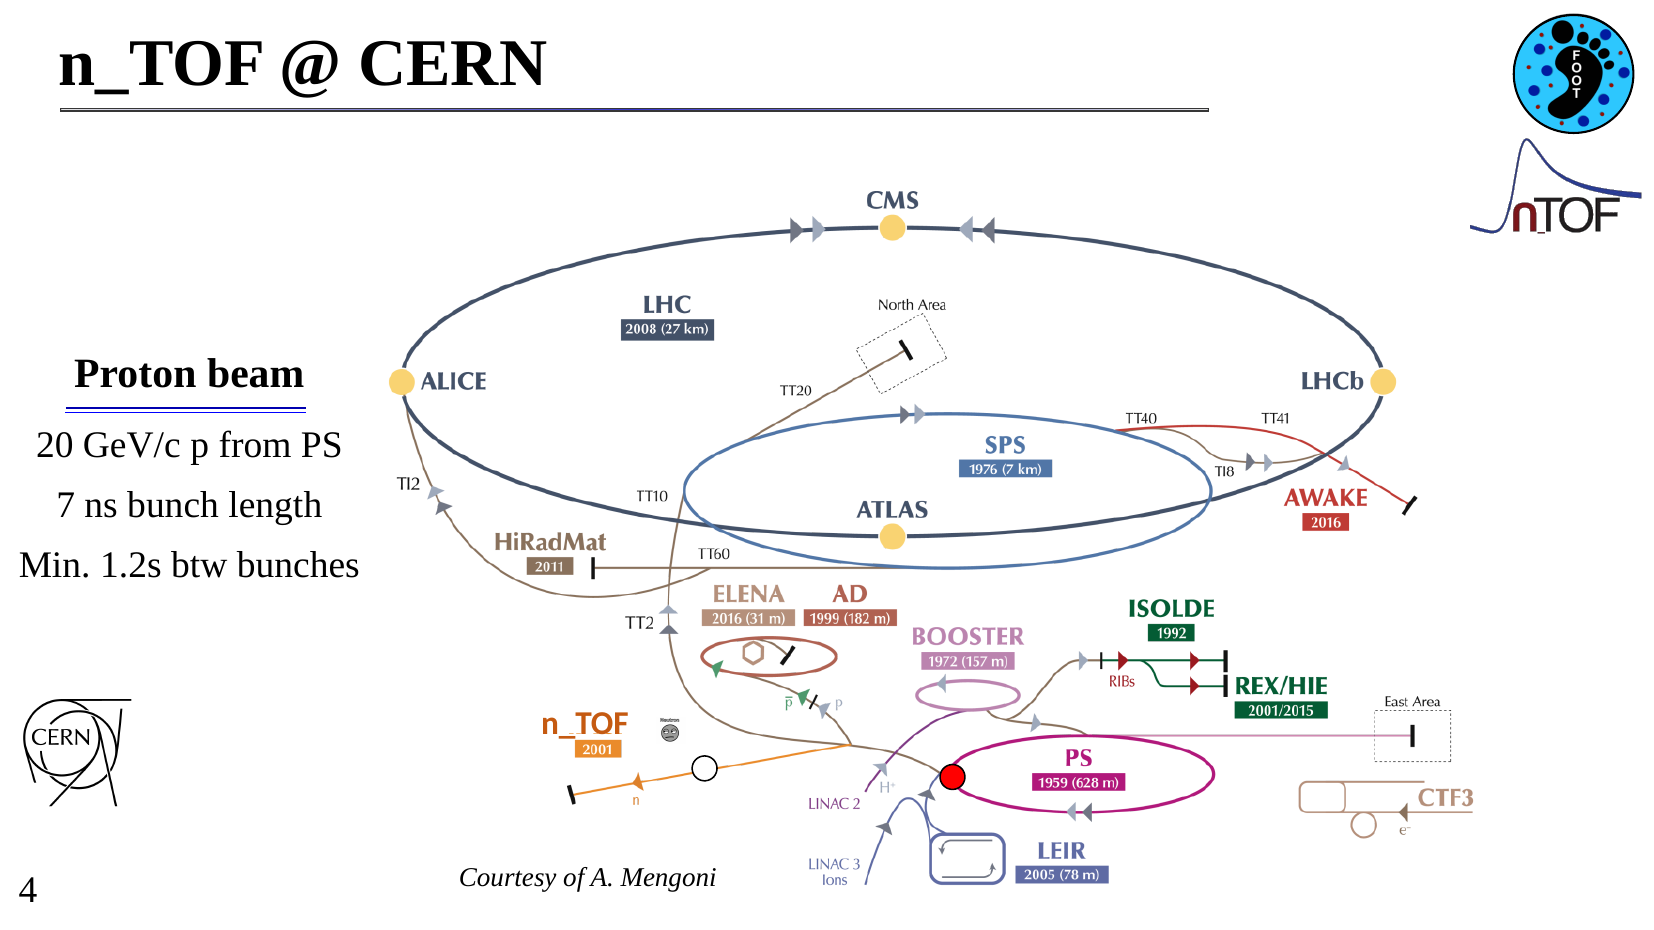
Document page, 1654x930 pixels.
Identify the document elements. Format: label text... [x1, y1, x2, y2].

text_box [940, 764, 965, 790]
text_box 4 [3, 861, 53, 927]
picture [258, 21, 1653, 930]
text_box n_TOF [526, 693, 675, 733]
text_box Proton beam 20 GeV/c p from PS 7 ns bunch length Min. 1.2s btw bunches [4, 342, 375, 648]
text_box [692, 755, 717, 781]
picture [1594, 11, 1634, 61]
text_box n_TOF @ CERN [58, 0, 1594, 118]
picture [22, 698, 132, 807]
text_box Courtesy of A. Mengoni [444, 854, 865, 915]
